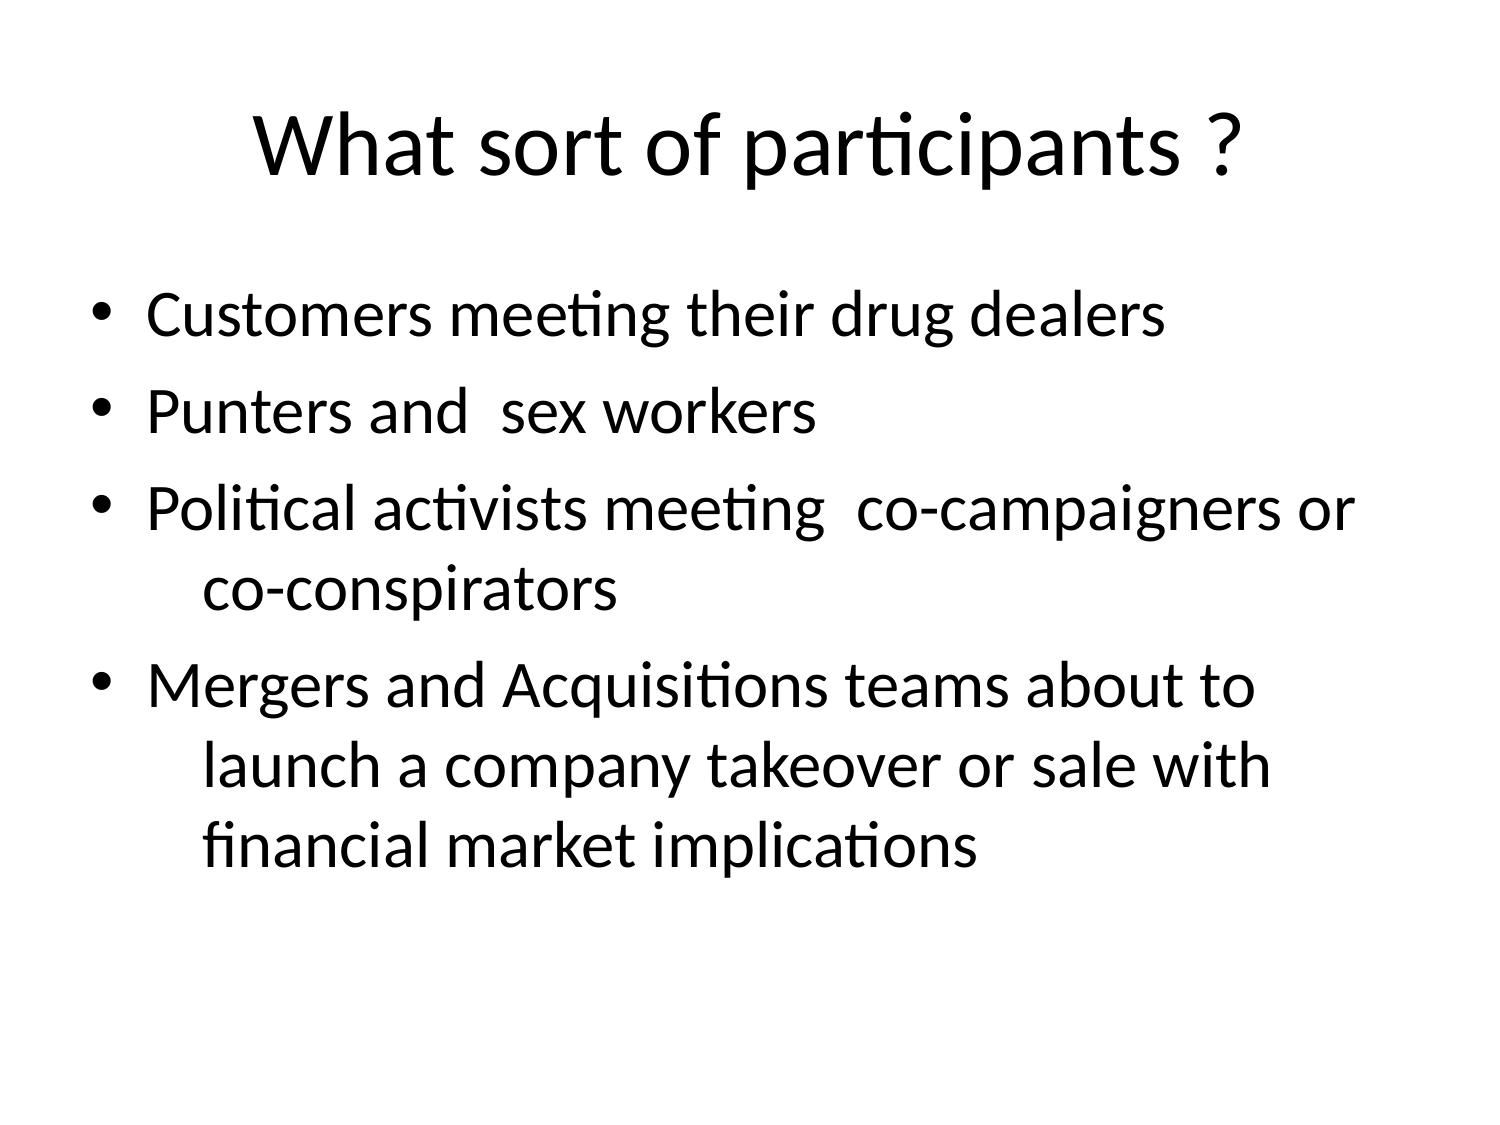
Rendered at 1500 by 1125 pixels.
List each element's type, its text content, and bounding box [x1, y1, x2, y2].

title What sort of participants ? [75, 45, 1426, 233]
list Customers meeting their drug dealers Punters and sex workers Political activists meeting co-campaigners or co-conspirators Mergers and Acquisitions teams about to launch a company takeover or sale with financial market implications [75, 262, 1426, 1005]
